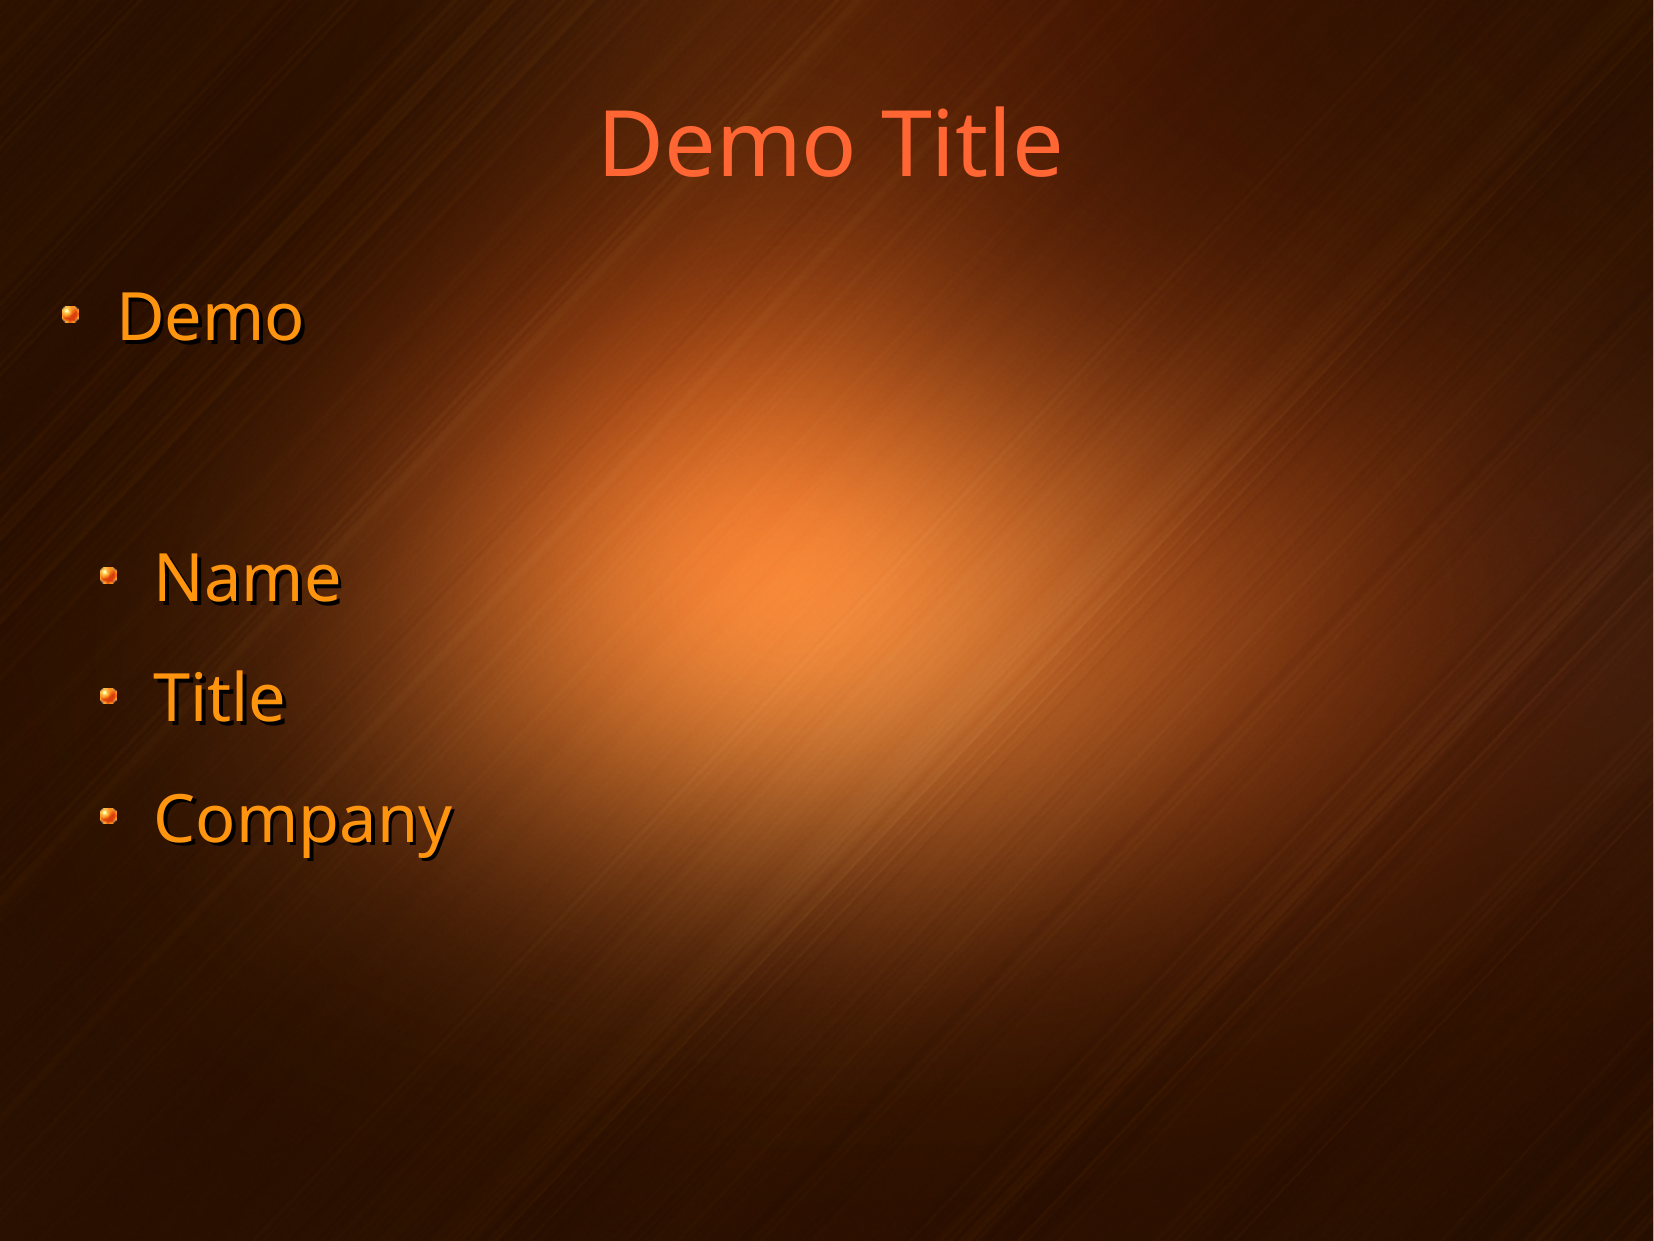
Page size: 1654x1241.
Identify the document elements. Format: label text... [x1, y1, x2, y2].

picture [0, 0, 1654, 1241]
title Demo Title [86, 37, 1576, 245]
list Name Title Company [82, 290, 1571, 794]
list Demo [45, 269, 1613, 660]
